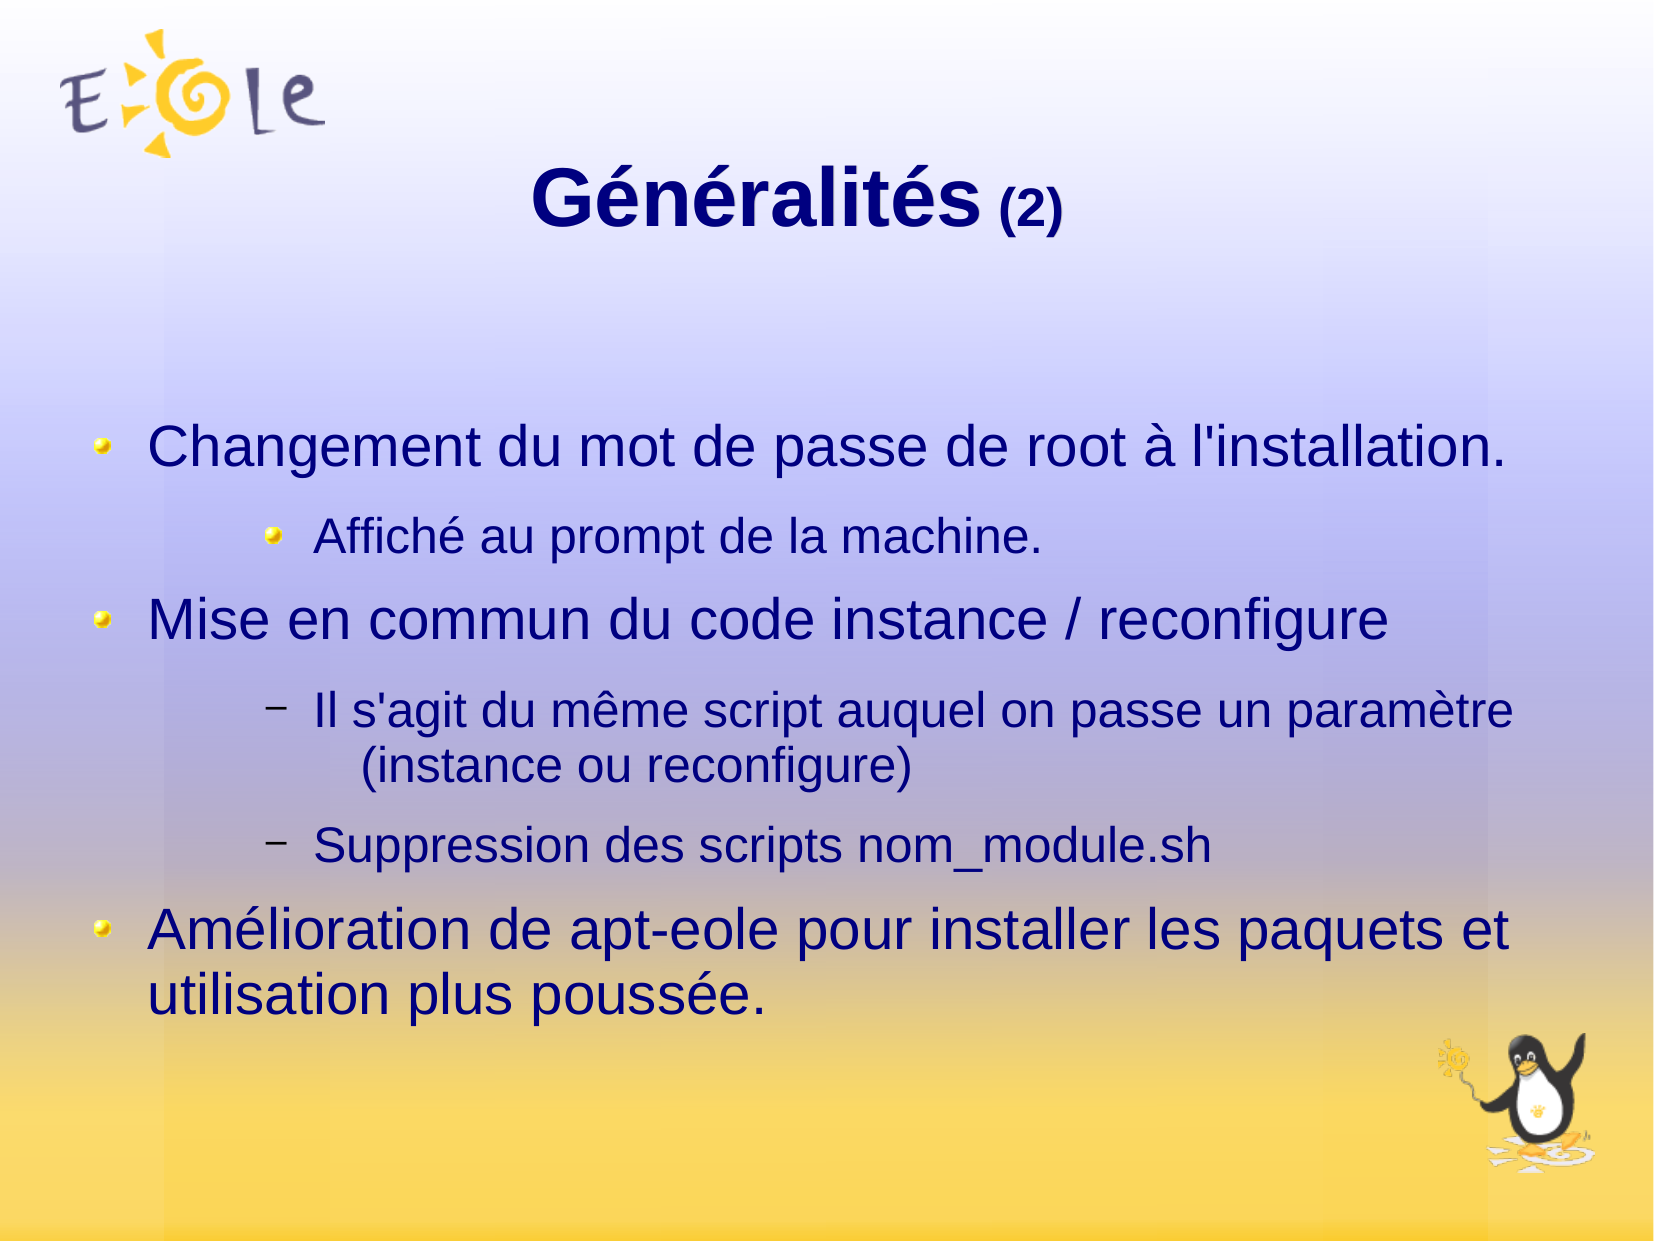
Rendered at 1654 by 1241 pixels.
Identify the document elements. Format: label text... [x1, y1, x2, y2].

text_box Généralités (2) [515, 143, 1095, 266]
list Changement du mot de passe de root à l'installation. Affiché au prompt de la machine. Mise en commun du code instance / reconfigure Il s'agit du même script auquel on passe un paramètre (instance ou reconfigure) Suppression des scripts nom_module.sh Amélioration de apt-eole pour installer les paquets et utilisation plus poussée. [76, 413, 1654, 1232]
picture [0, 0, 1654, 1241]
